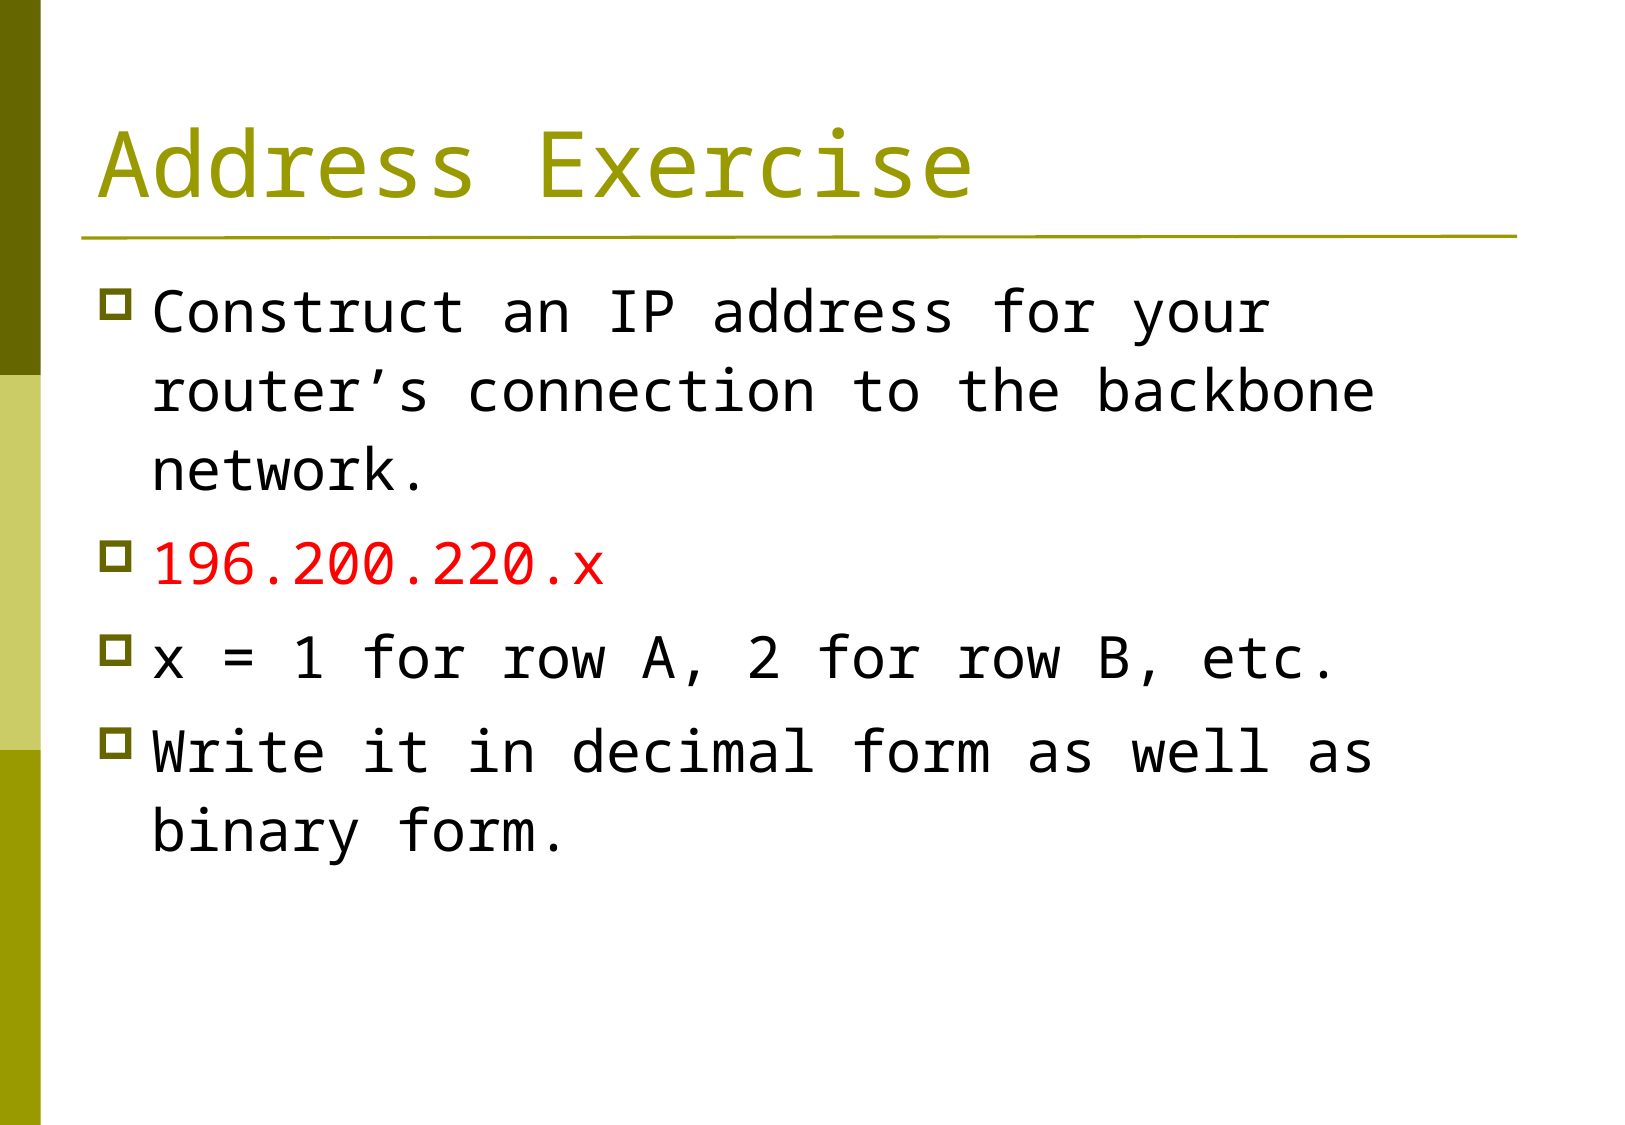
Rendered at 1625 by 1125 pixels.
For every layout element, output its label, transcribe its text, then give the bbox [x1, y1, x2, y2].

list Construct an IP address for your router’s connection to the backbone network. 196.200.220.x x = 1 for row A, 2 for row B, etc. Write it in decimal form as well as binary form. [81, 262, 1544, 1006]
title Address Exercise [81, 45, 1544, 233]
